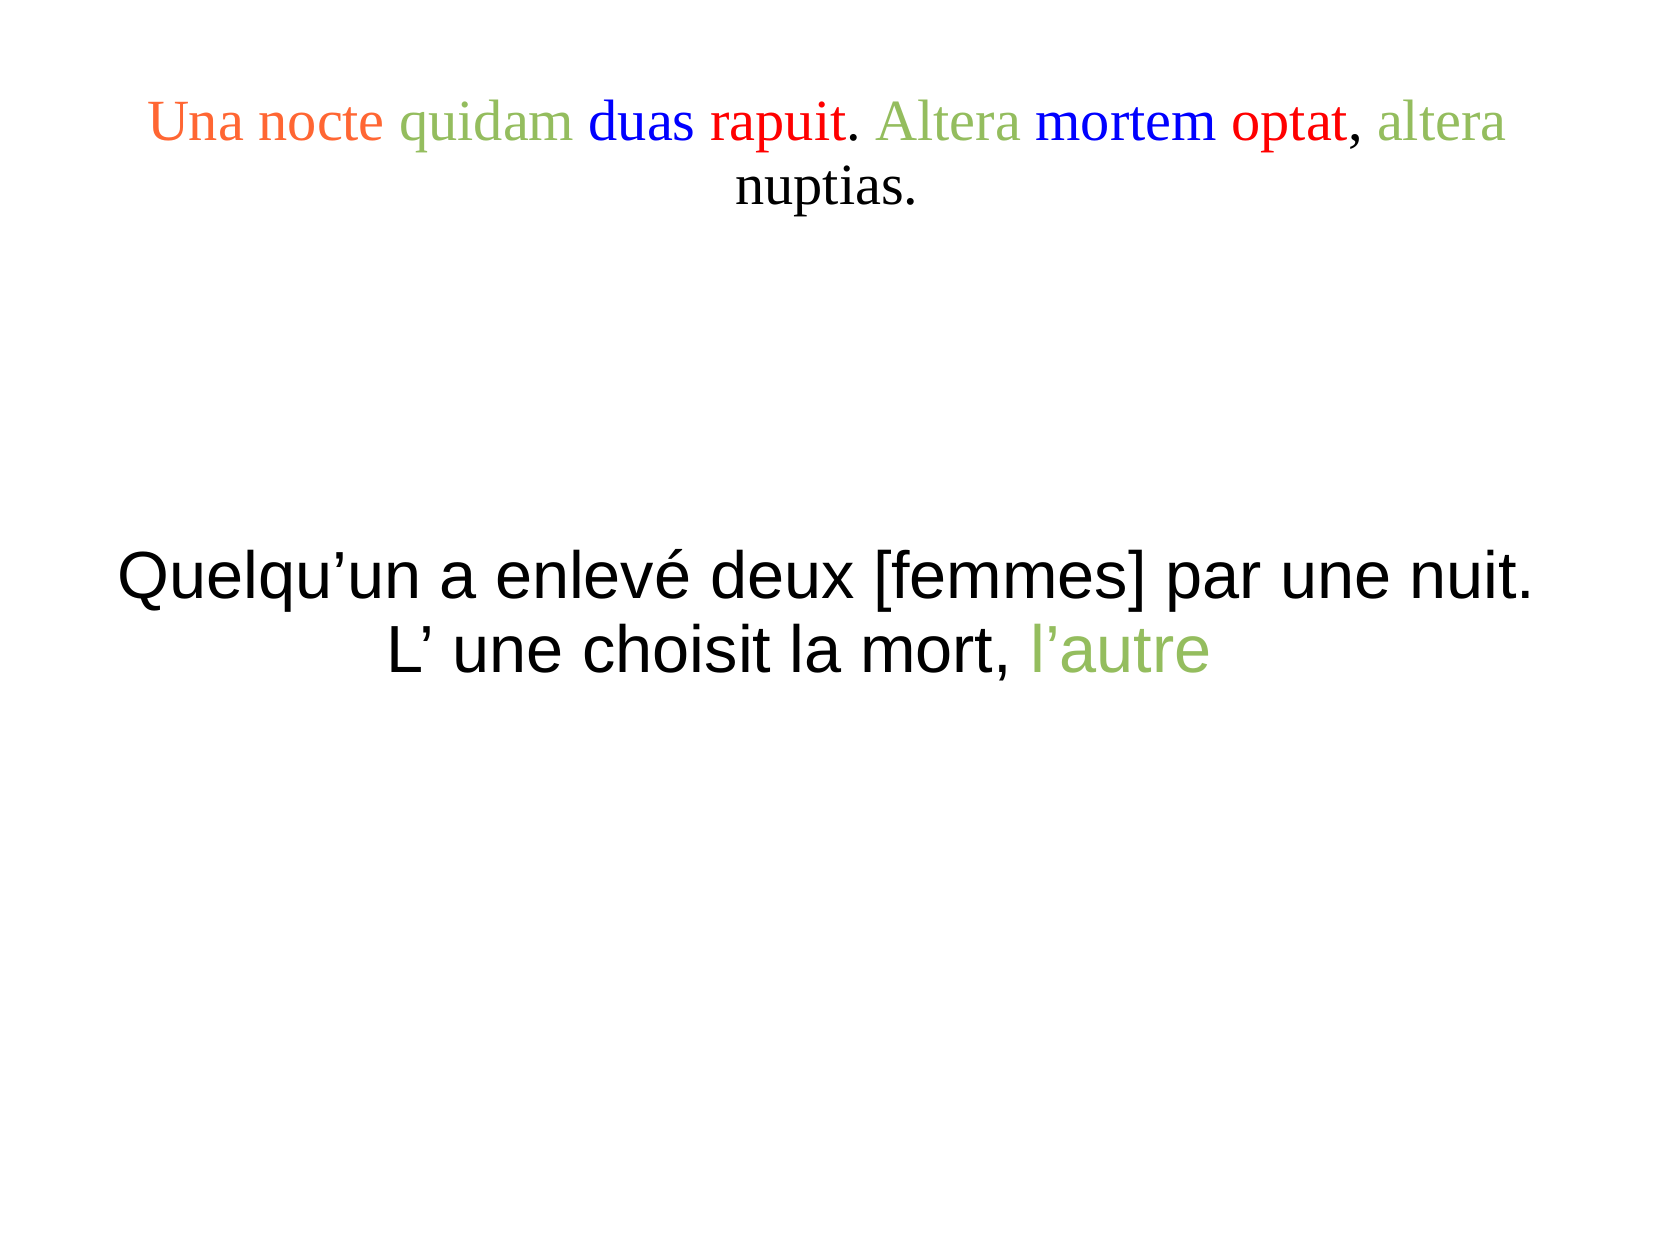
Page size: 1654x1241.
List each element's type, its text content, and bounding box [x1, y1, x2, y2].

title Una nocte quidam duas rapuit. Altera mortem optat, altera nuptias. [82, 49, 1571, 257]
subtitle Quelqu’un a enlevé deux [femmes] par une nuit. L’ une choisit la mort, l’autre [82, 290, 1571, 1010]
